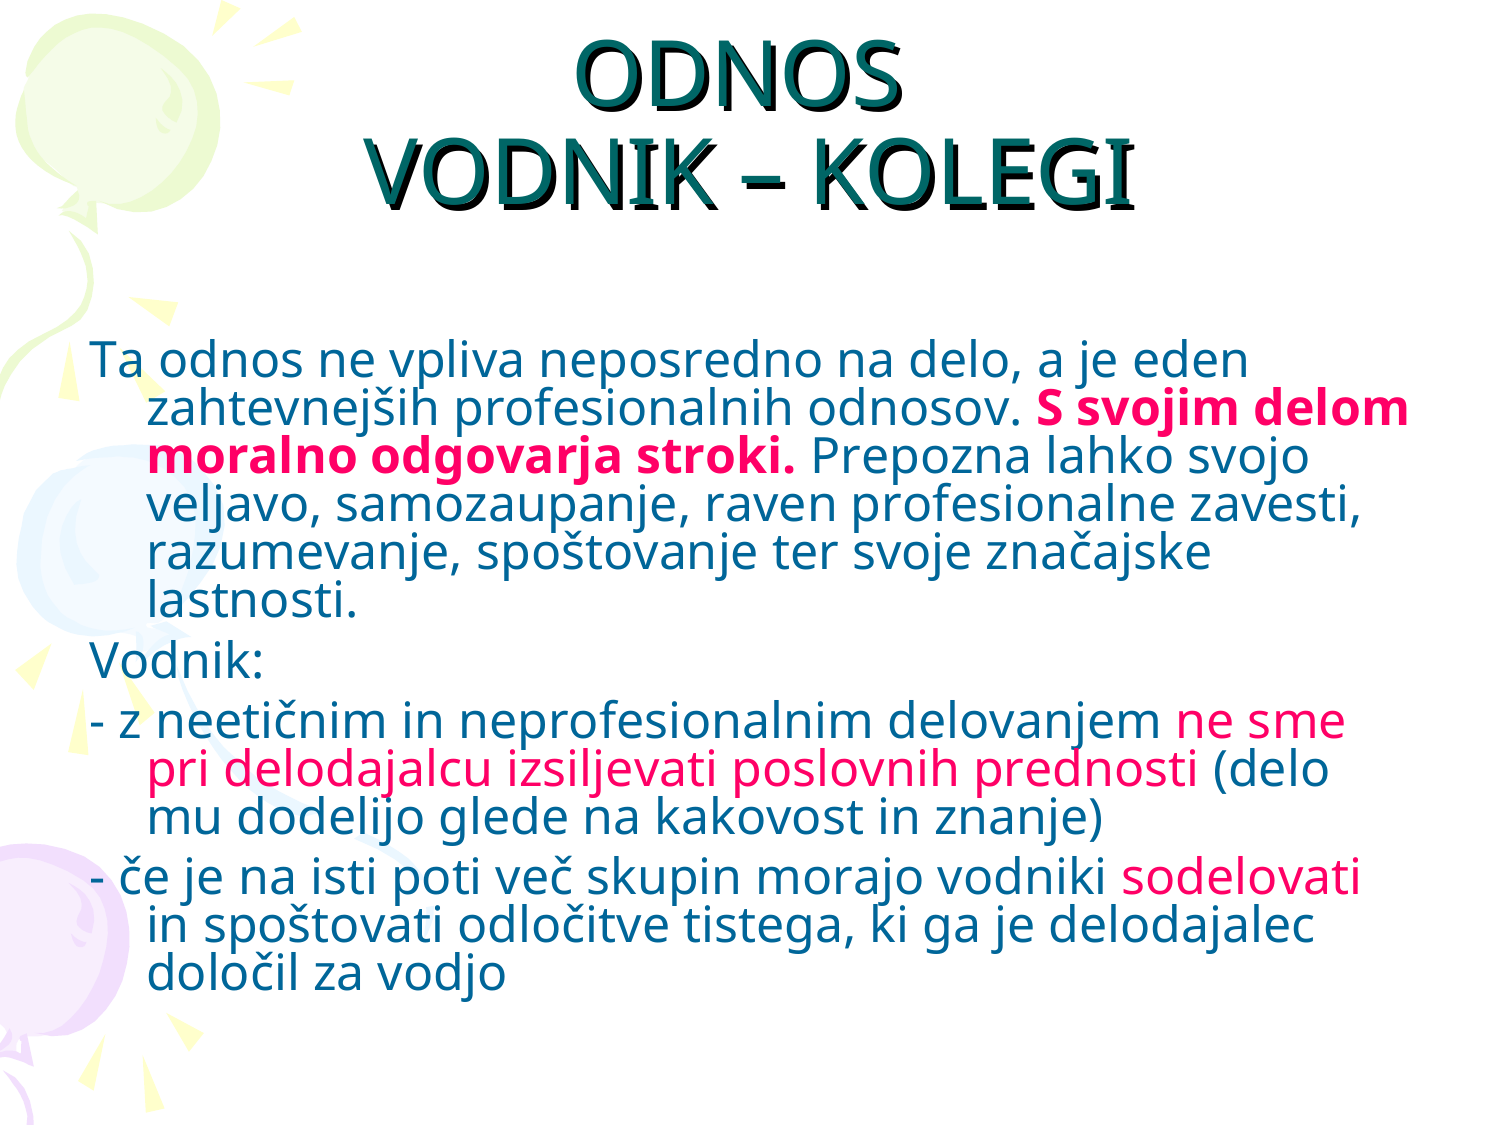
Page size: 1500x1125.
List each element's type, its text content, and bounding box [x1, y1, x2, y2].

title ODNOS VODNIK – KOLEGI [72, 16, 1426, 233]
list Ta odnos ne vpliva neposredno na delo, a je eden zahtevnejših profesionalnih odnosov. S svojim delom moralno odgovarja stroki. Prepozna lahko svojo veljavo, samozaupanje, raven profesionalne zavesti, razumevanje, spoštovanje ter svoje značajske lastnosti. Vodnik: - z neetičnim in neprofesionalnim delovanjem ne sme pri delodajalcu izsiljevati poslovnih prednosti (delo mu dodelijo glede na kakovost in znanje) - če je na isti poti več skupin morajo vodniki sodelovati in spoštovati odločitve tistega, ki ga je delodajalec določil za vodjo [75, 262, 1426, 994]
